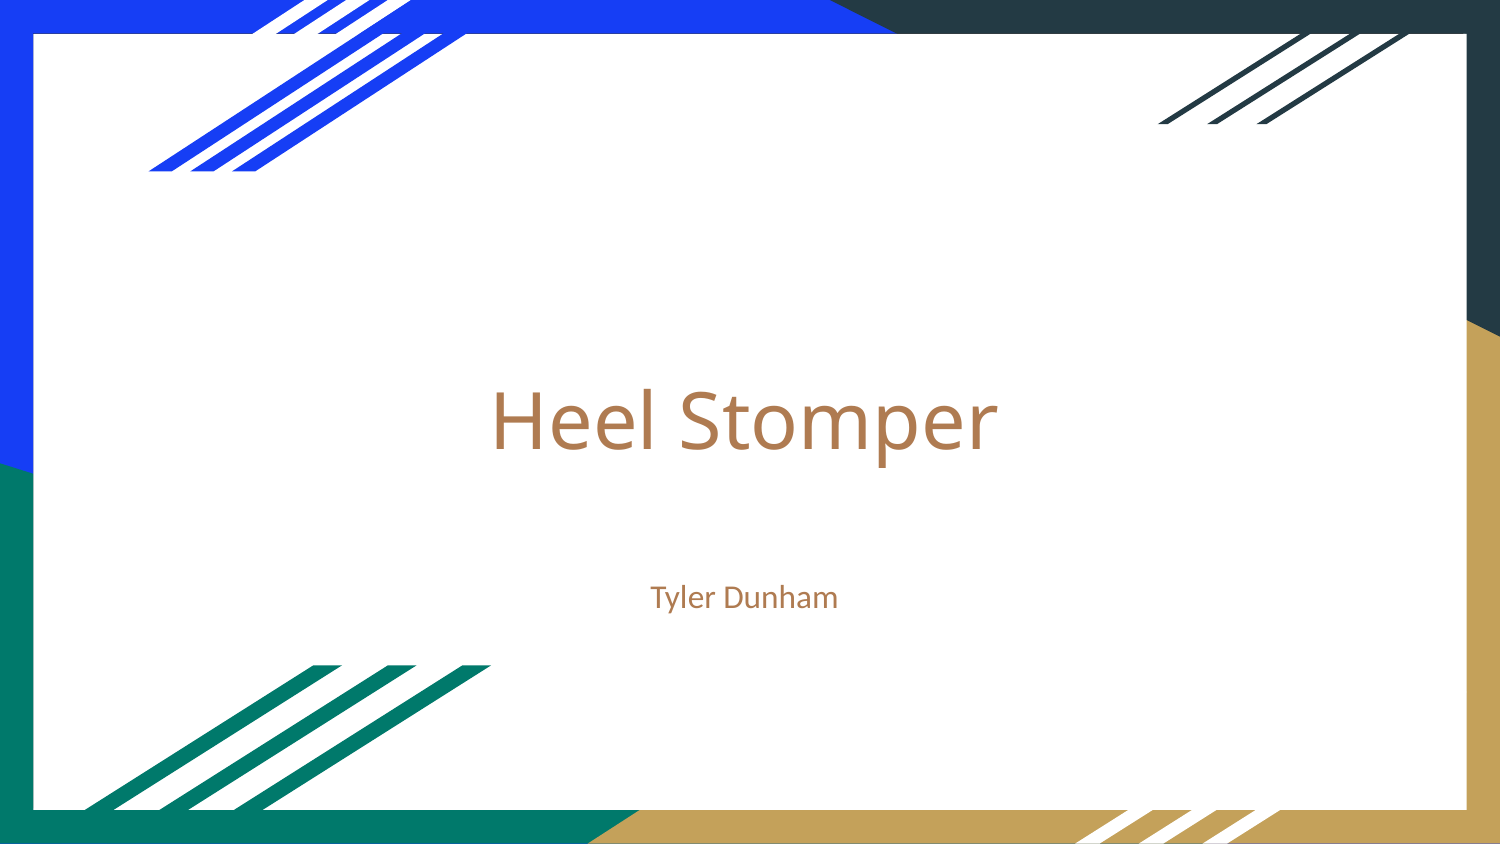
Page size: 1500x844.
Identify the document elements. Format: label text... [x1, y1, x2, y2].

title Heel Stomper [304, 298, 1185, 537]
subtitle Tyler Dunham [304, 559, 1185, 646]
